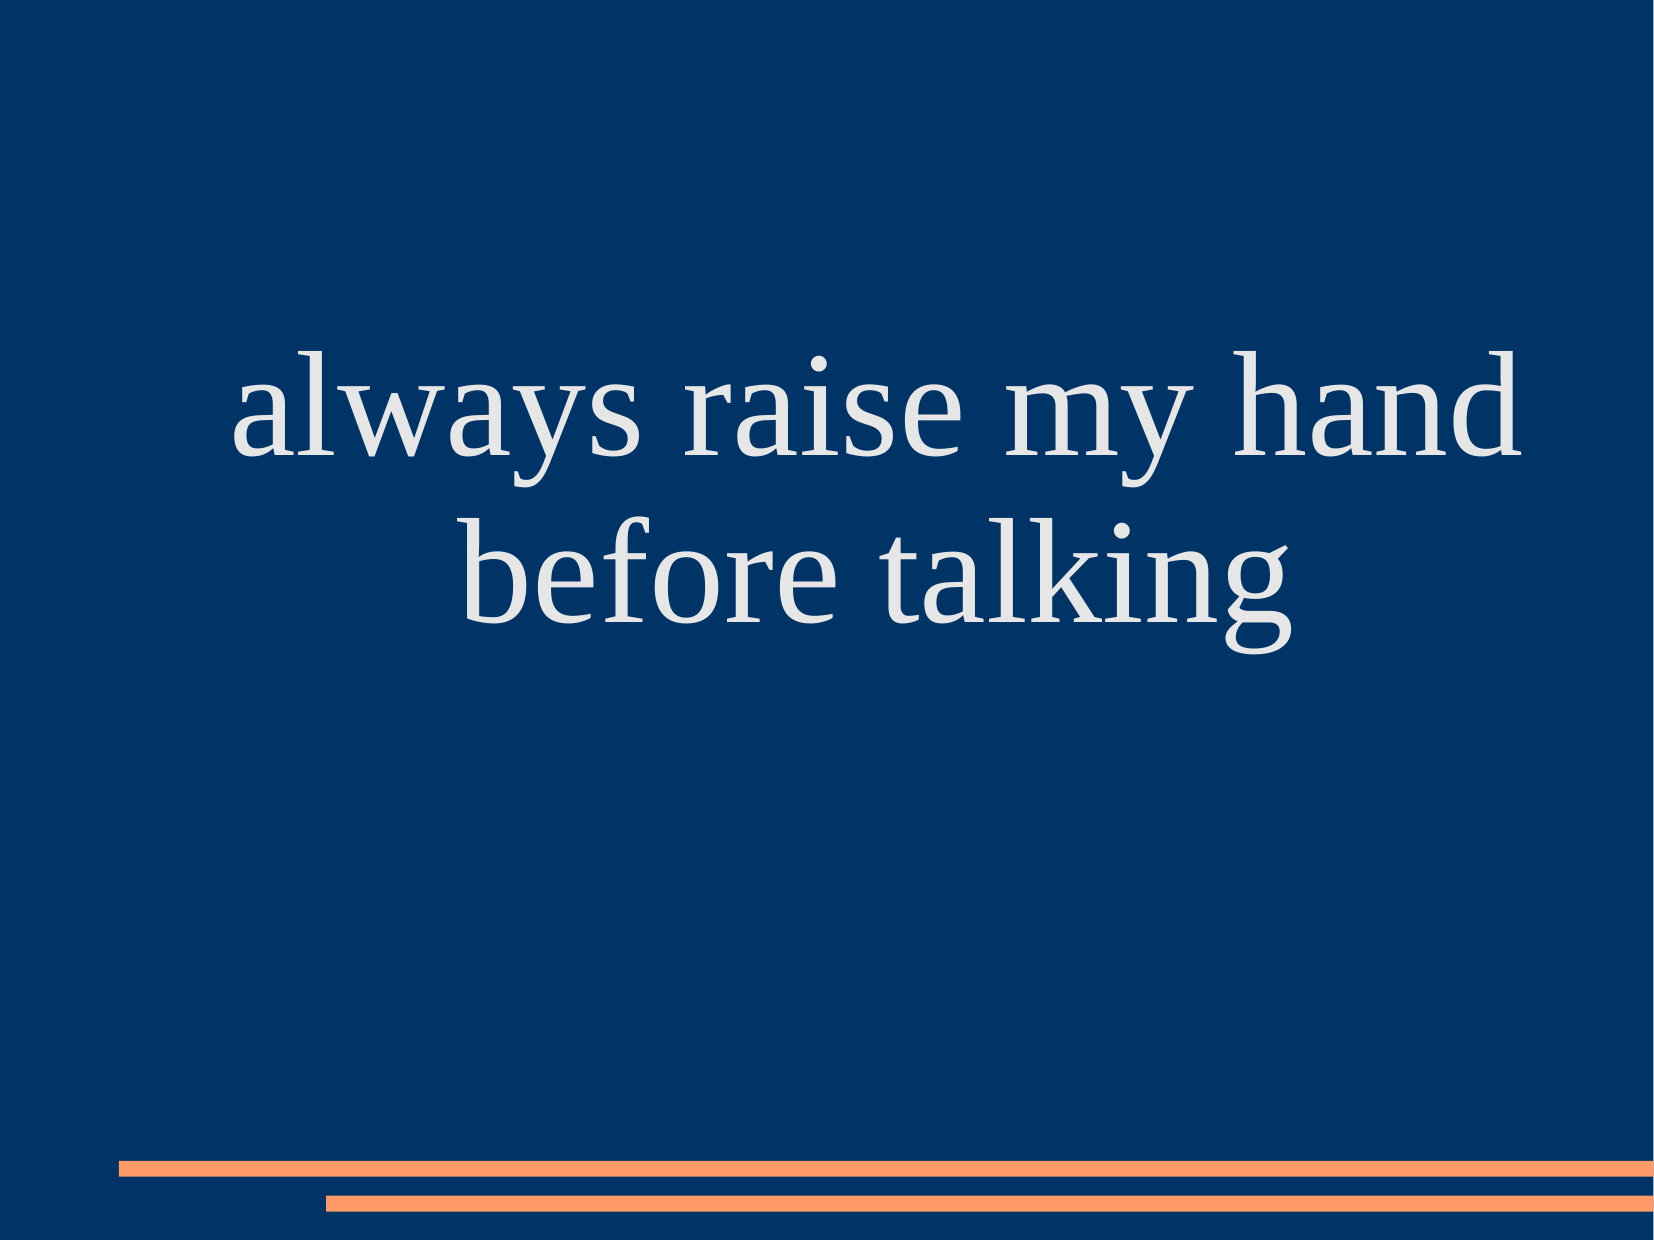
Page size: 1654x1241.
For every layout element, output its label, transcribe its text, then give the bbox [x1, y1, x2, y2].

list always raise my hand before talking [121, 322, 1561, 1132]
